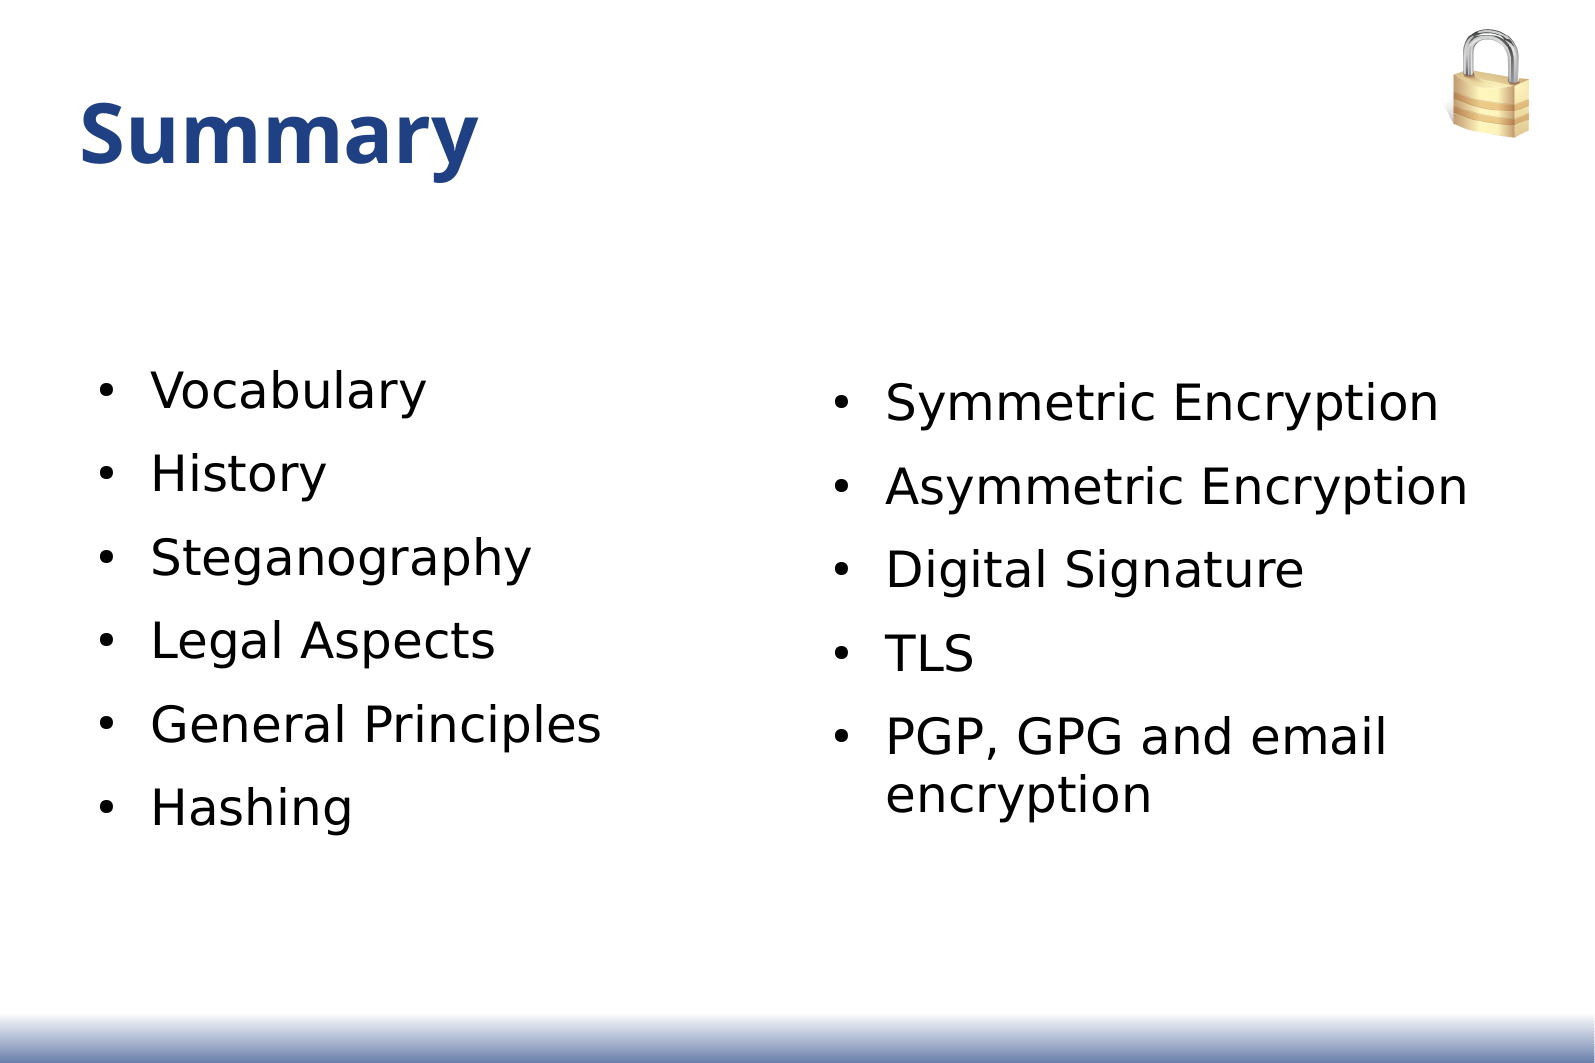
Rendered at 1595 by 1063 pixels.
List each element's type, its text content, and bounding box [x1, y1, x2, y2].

picture [1423, 25, 1555, 142]
list Symmetric Encryption Asymmetric Encryption Digital Signature TLS PGP, GPG and email encryption [815, 248, 1516, 951]
list Vocabulary History Steganography Legal Aspects General Principles Hashing [79, 248, 780, 951]
title Summary [79, 42, 1515, 220]
